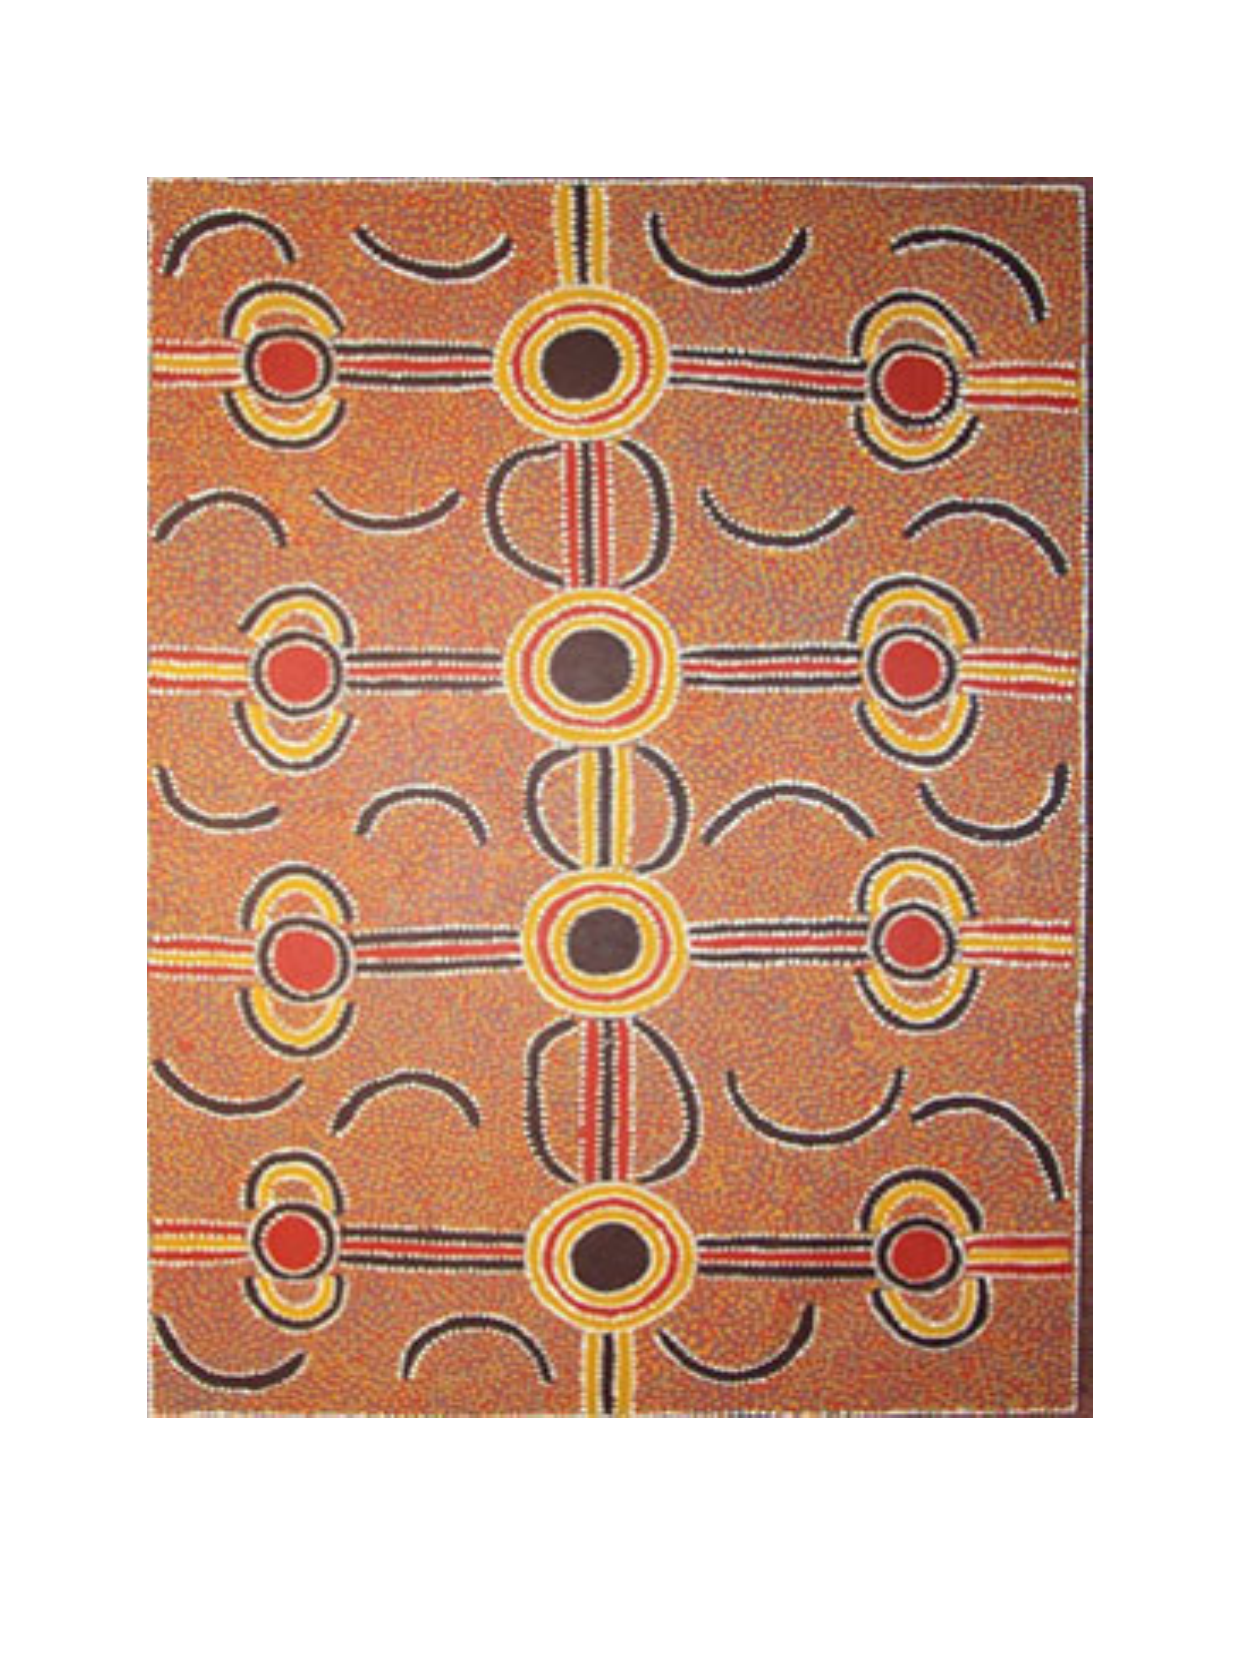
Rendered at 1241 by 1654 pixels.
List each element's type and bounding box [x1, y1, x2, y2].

picture [147, 177, 1093, 1418]
